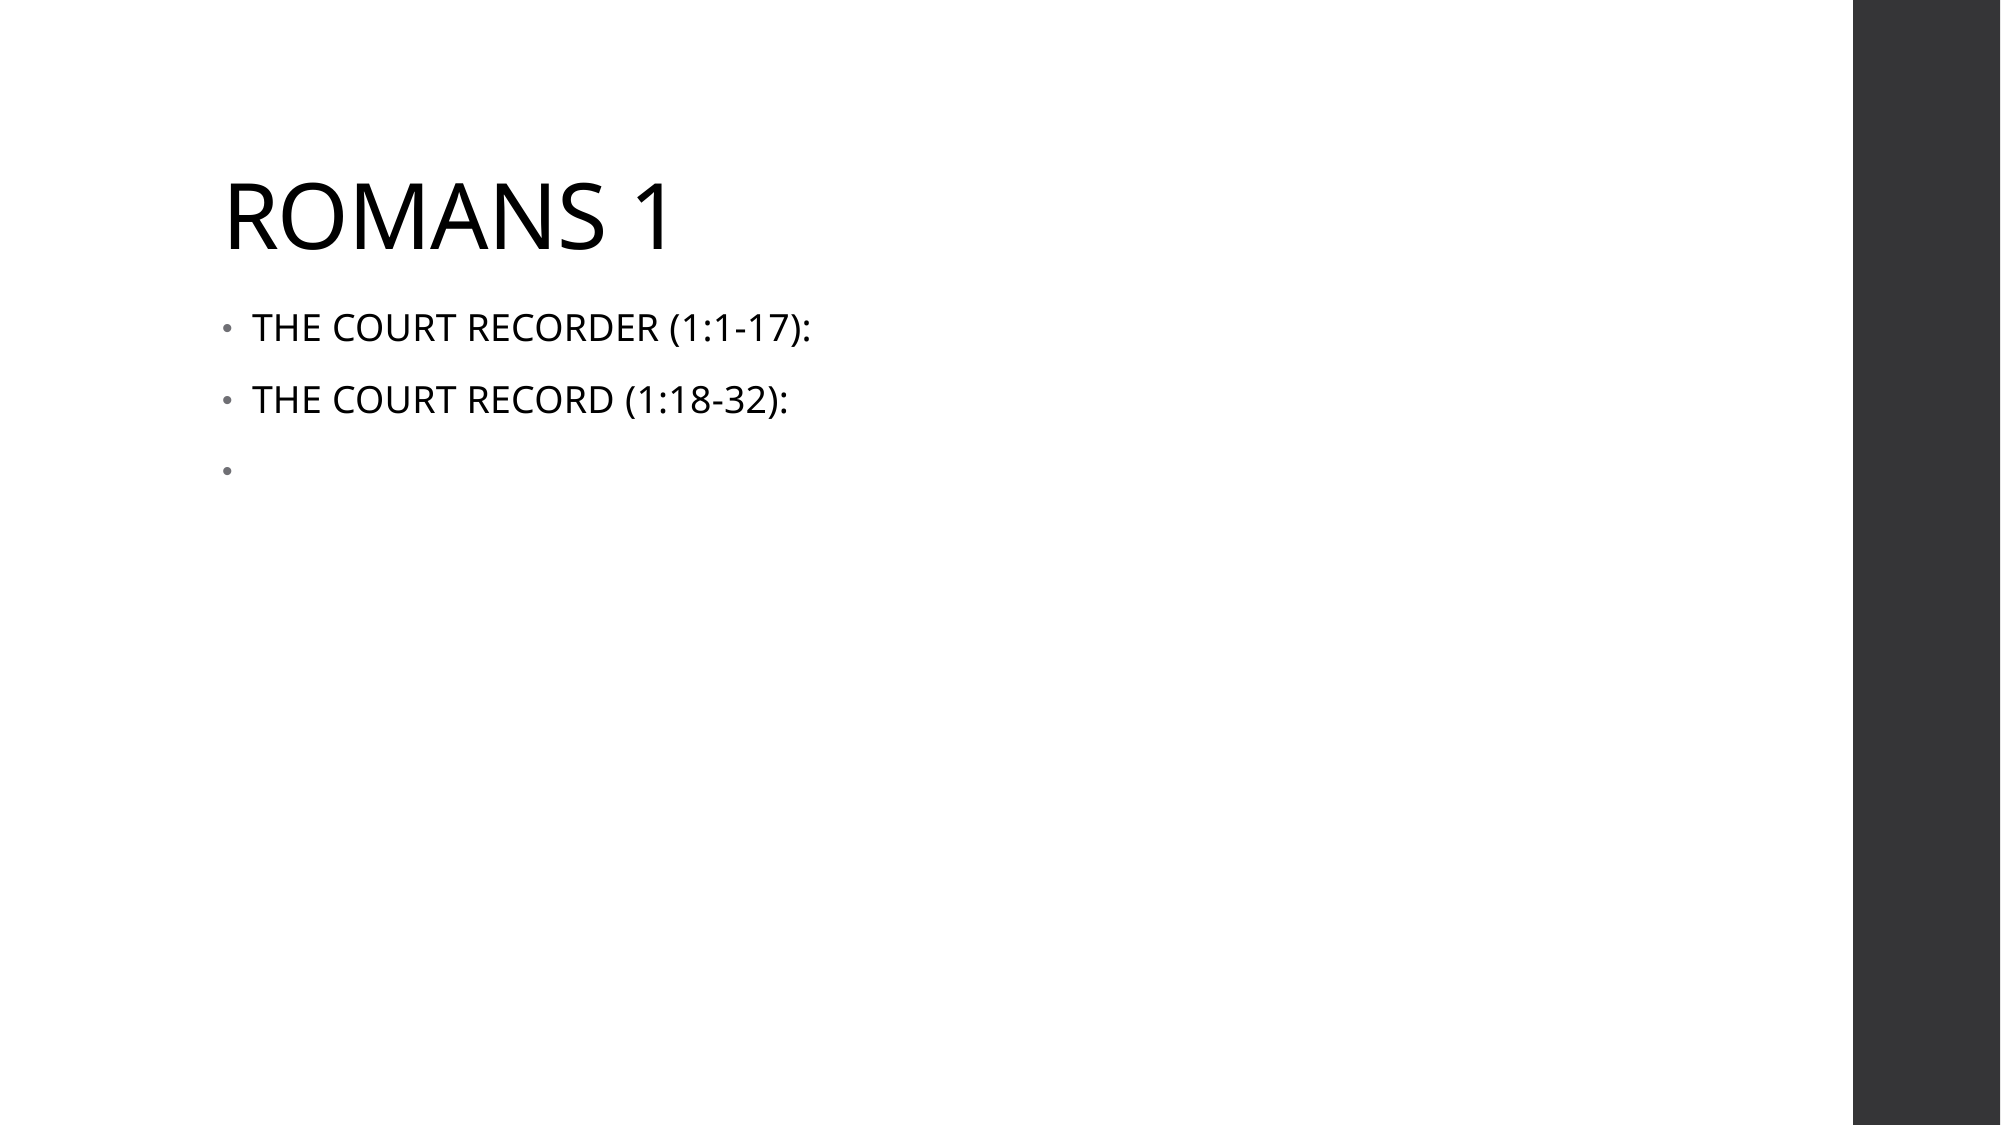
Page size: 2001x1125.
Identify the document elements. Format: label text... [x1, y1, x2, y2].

list THE COURT RECORDER (1:1-17): THE COURT RECORD (1:18-32): [206, 299, 1617, 1014]
title ROMANS 1 [206, 60, 1797, 278]
